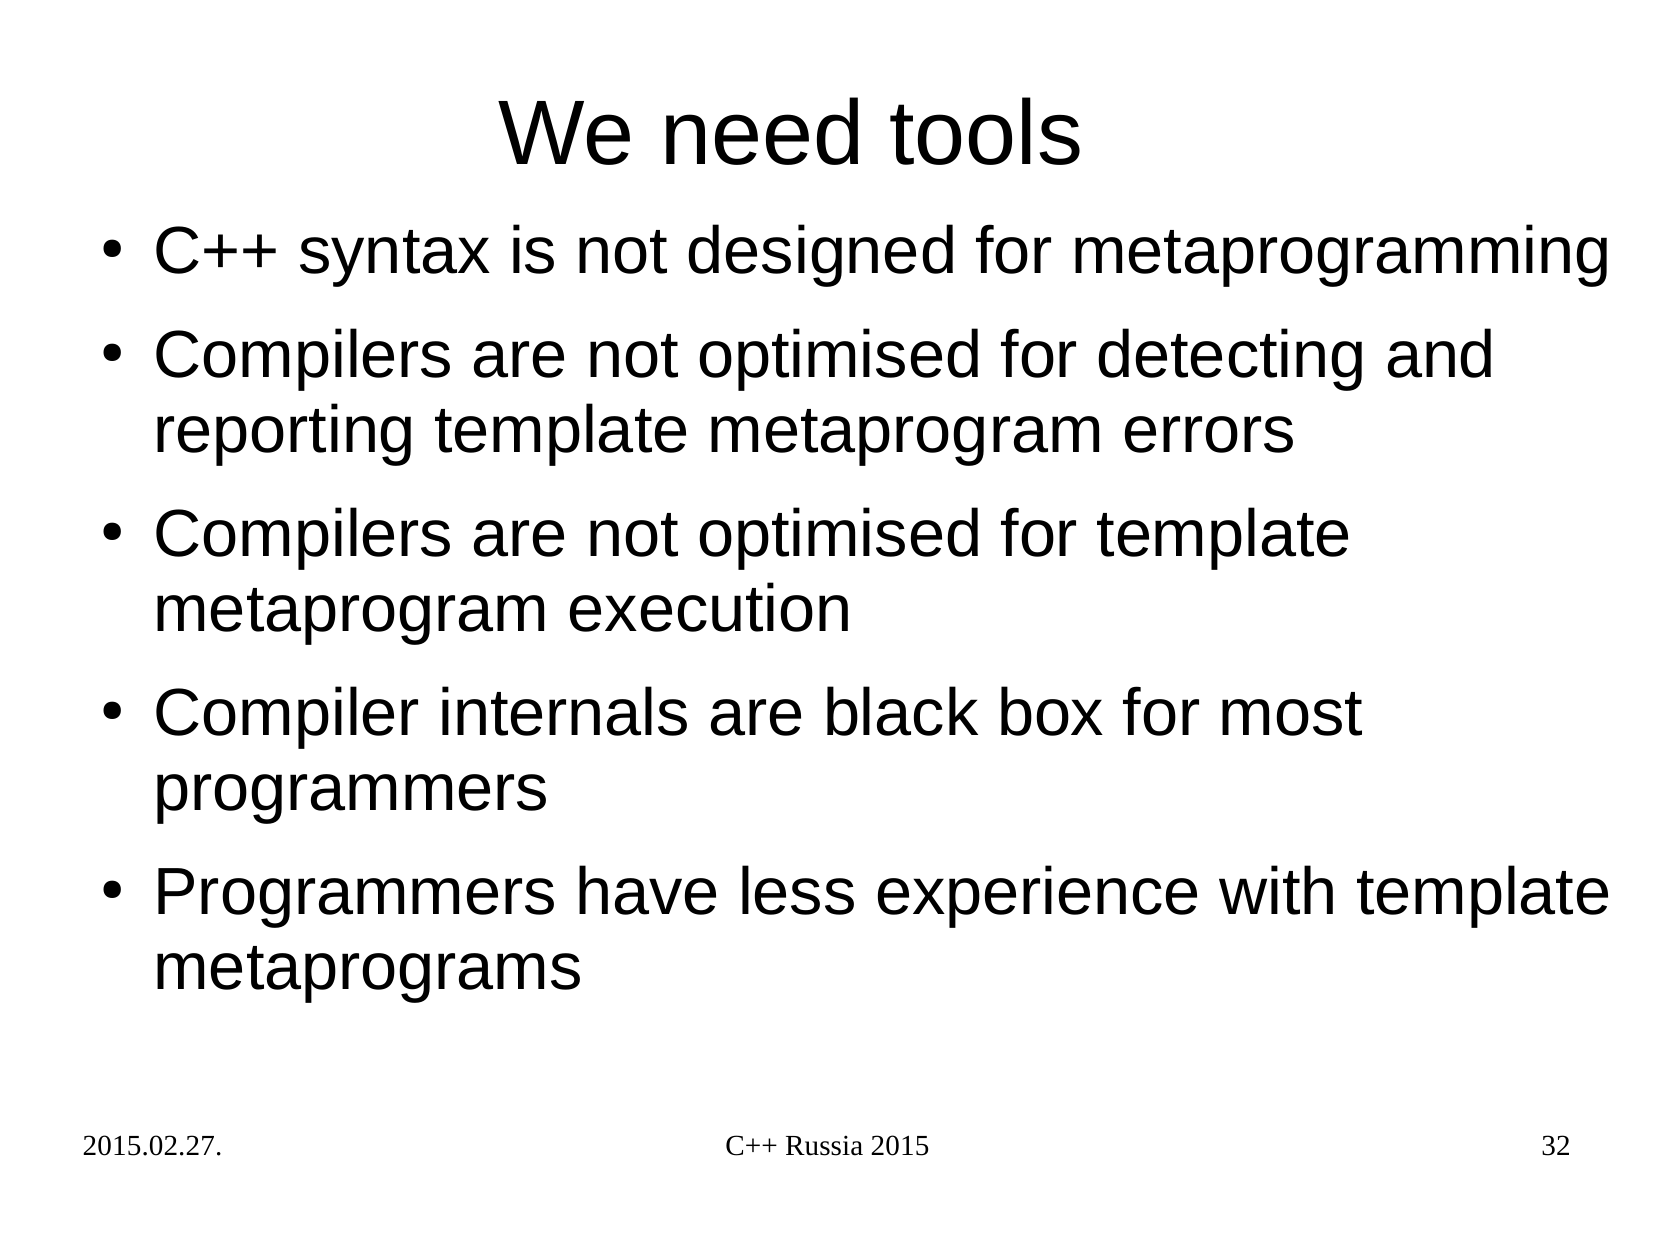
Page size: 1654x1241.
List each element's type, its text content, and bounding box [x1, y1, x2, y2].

title We need tools [47, 29, 1536, 237]
list C++ syntax is not designed for metaprogramming Compilers are not optimised for detecting and reporting template metaprogram errors Compilers are not optimised for template metaprogram execution Compiler internals are black box for most programmers Programmers have less experience with template metaprograms [82, 212, 1625, 1004]
